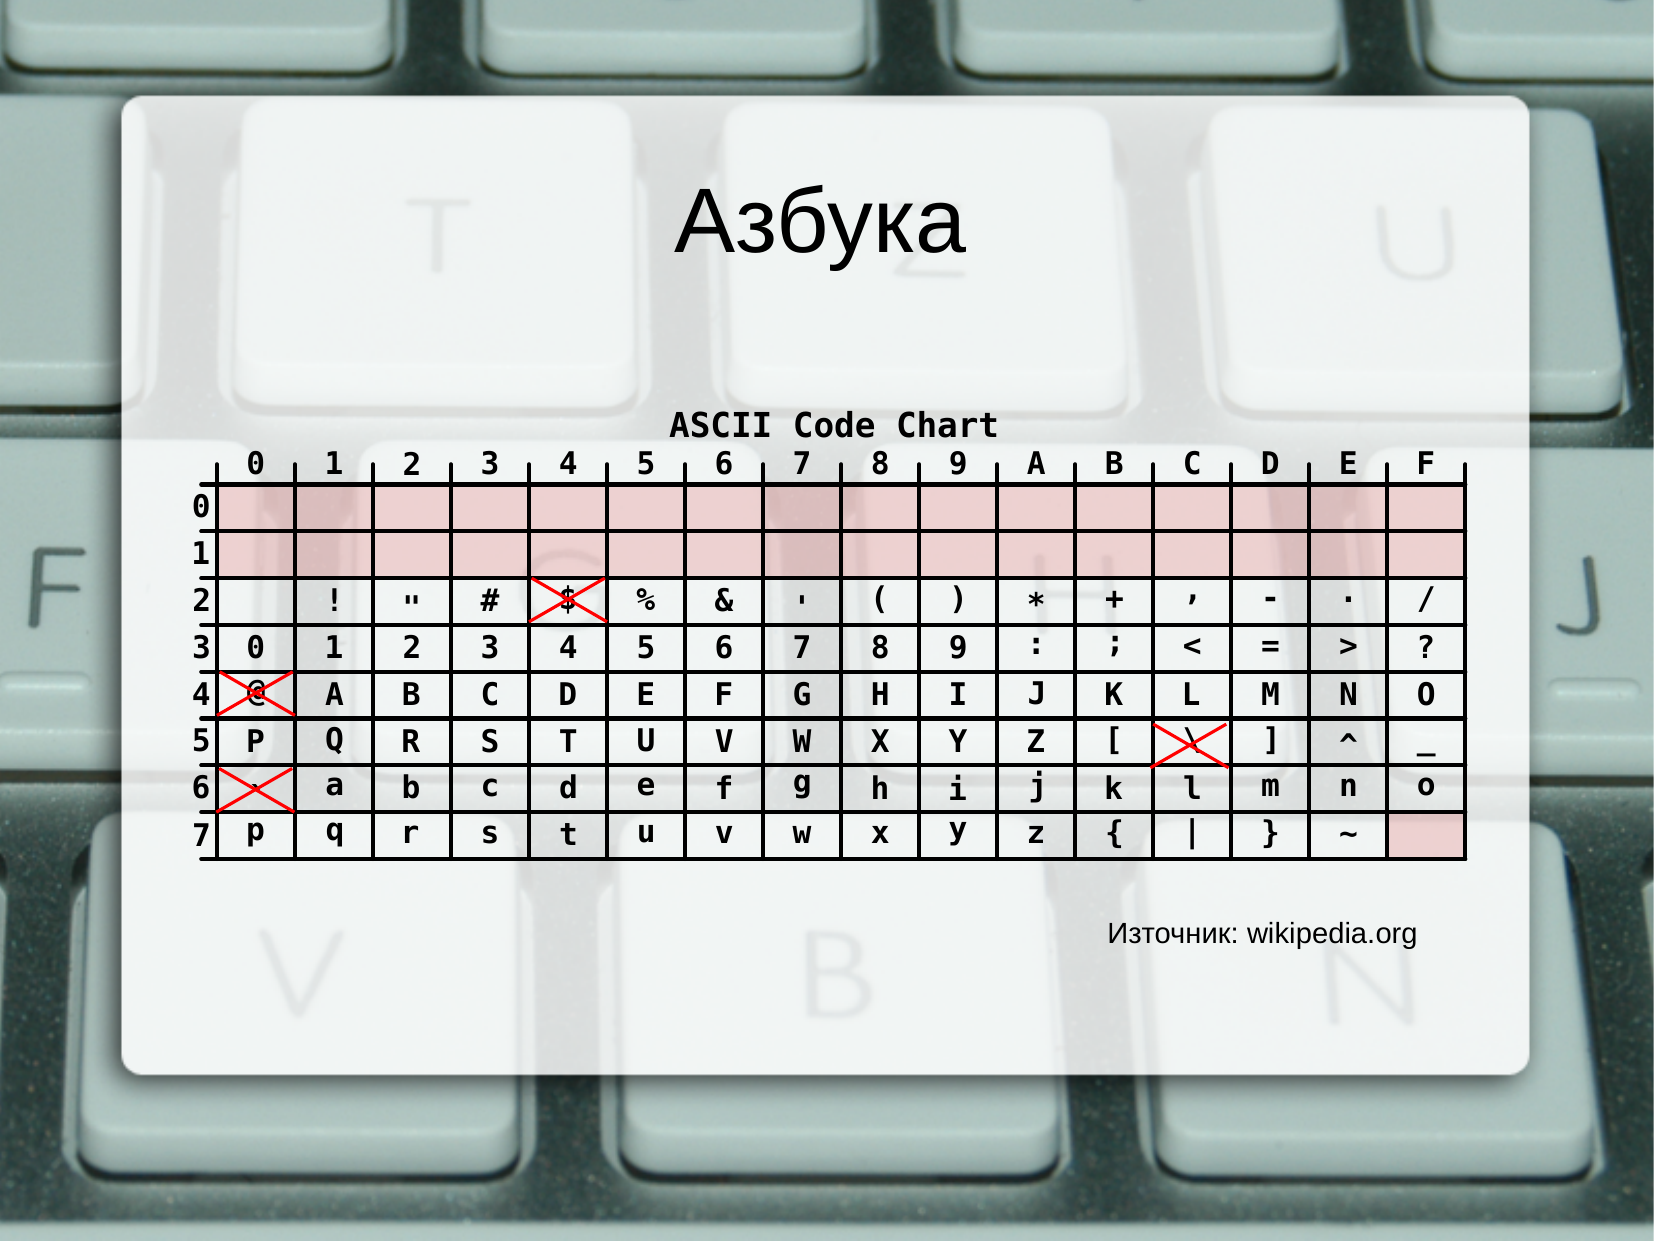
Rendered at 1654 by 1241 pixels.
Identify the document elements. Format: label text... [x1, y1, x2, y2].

title Азбука [135, 117, 1506, 325]
picture [0, 0, 1654, 1241]
text_box Източник: wikipedia.org [1092, 909, 1459, 957]
